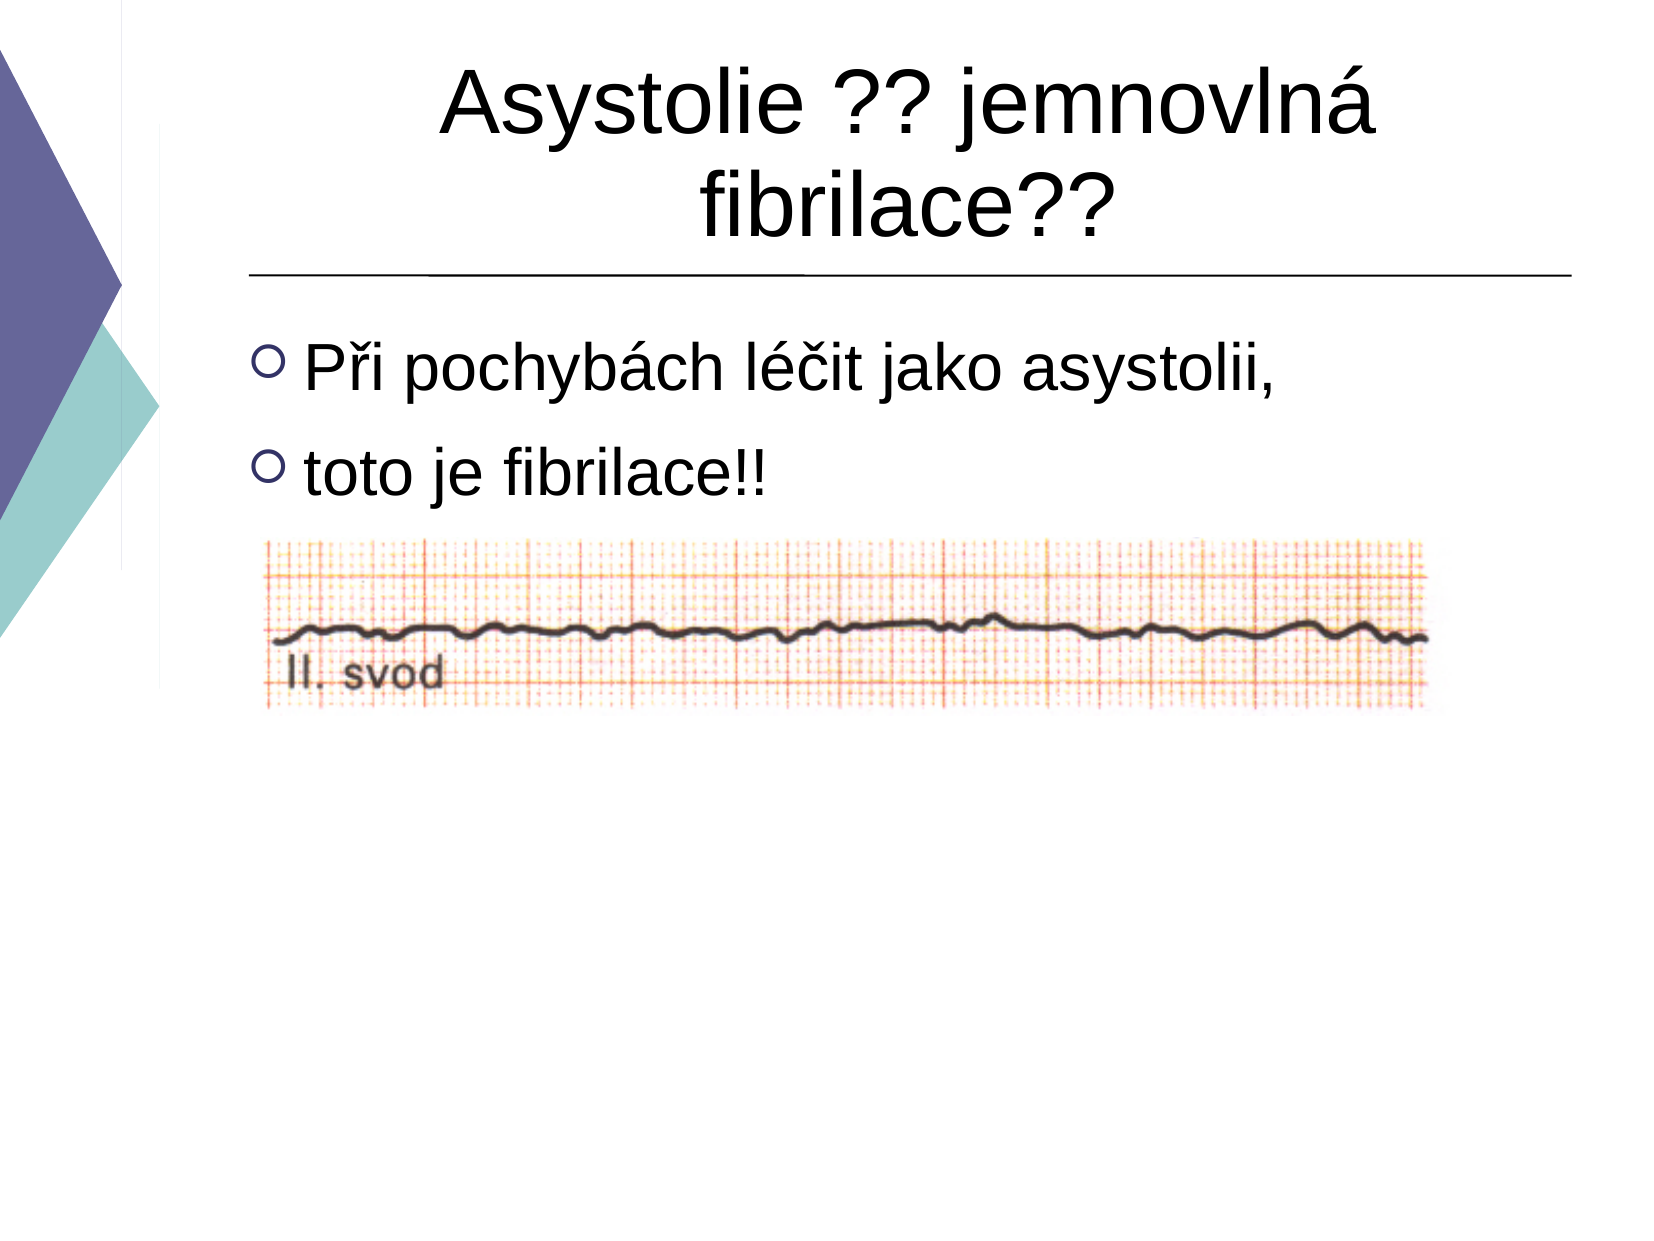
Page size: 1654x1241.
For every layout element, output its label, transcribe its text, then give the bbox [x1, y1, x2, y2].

picture [260, 537, 1452, 717]
list Při pochybách léčit jako asystolii, toto je fibrilace!! [247, 330, 1570, 1075]
title Asystolie ?? jemnovlná fibrilace?? [247, 45, 1570, 261]
